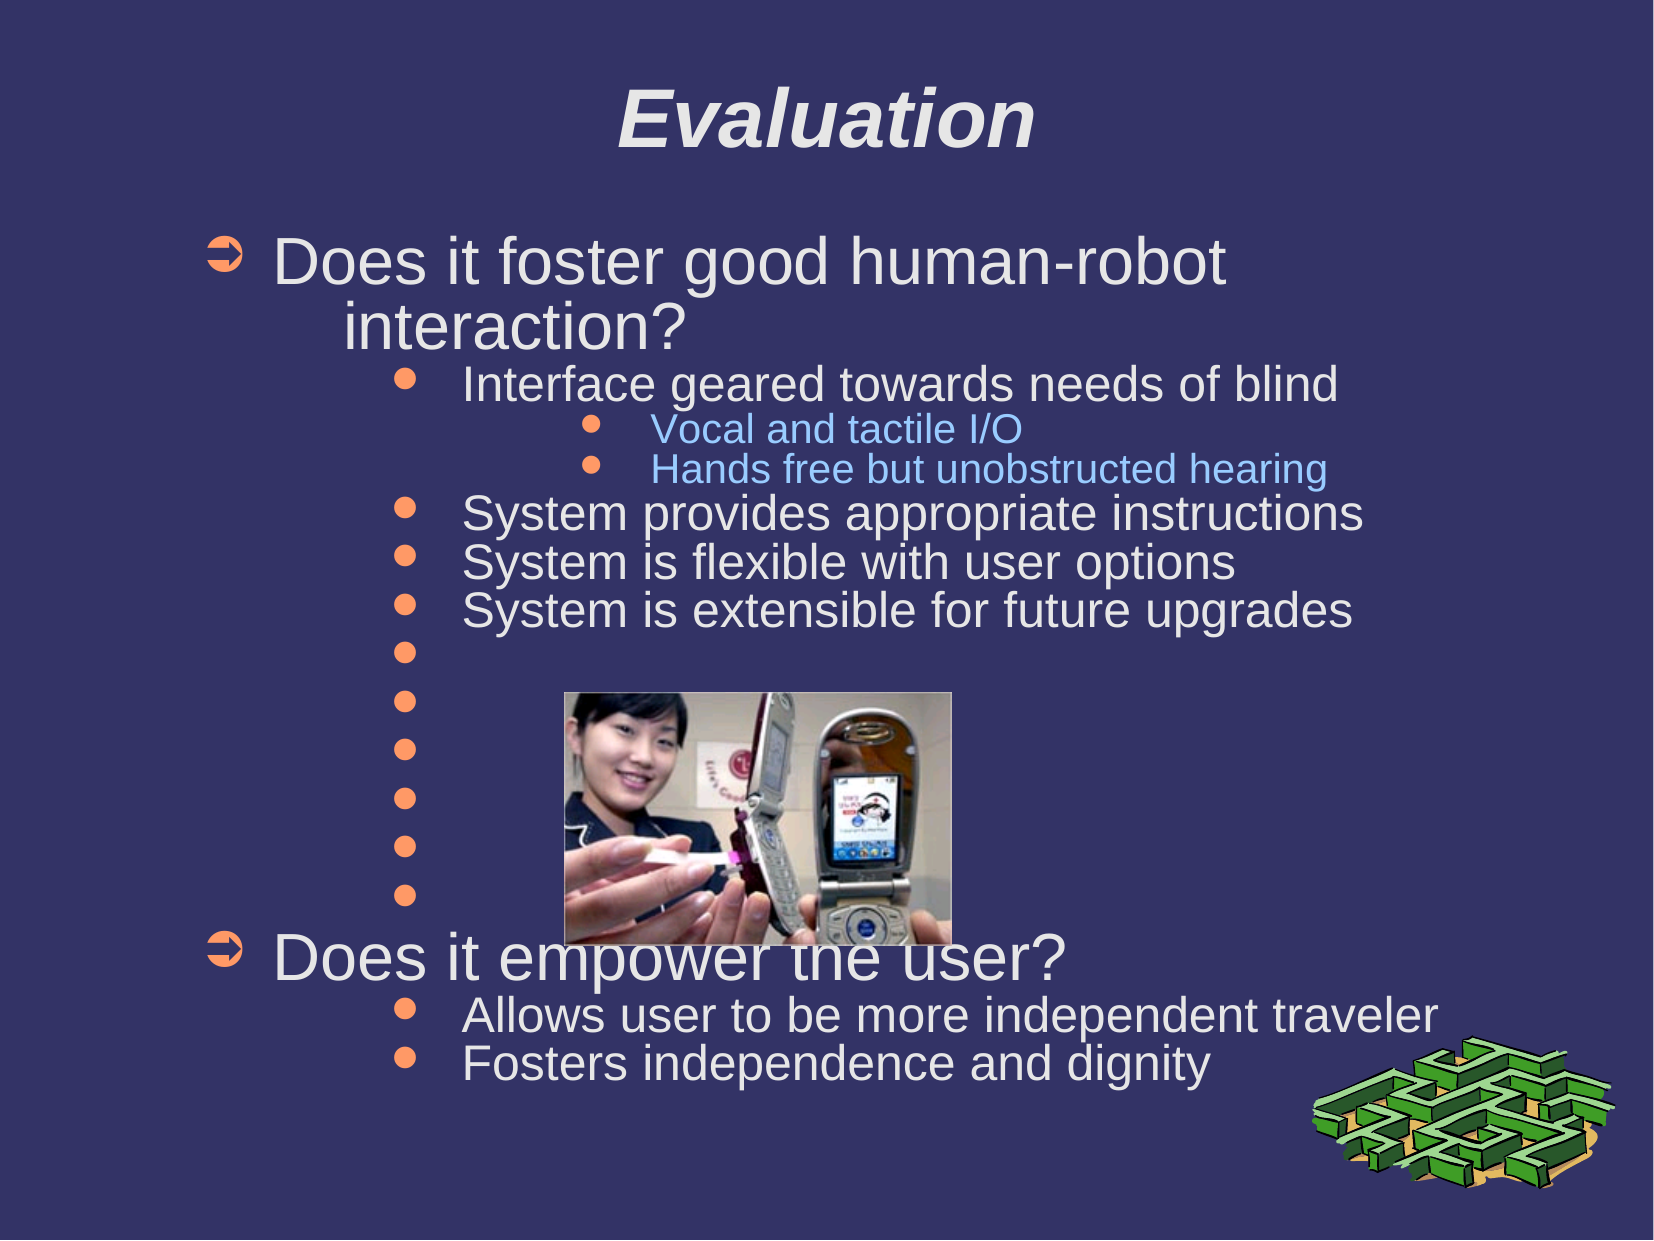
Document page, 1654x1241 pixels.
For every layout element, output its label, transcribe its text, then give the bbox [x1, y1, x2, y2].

list Does it foster good human-robot interaction? Interface geared towards needs of blind Vocal and tactile I/O Hands free but unobstructed hearing System provides appropriate instructions System is flexible with user options System is extensible for future upgrades Does it empower the user? Allows user to be more independent traveler Fosters independence and dignity [178, 232, 1570, 1201]
picture [564, 692, 952, 946]
title Evaluation [121, 19, 1534, 227]
